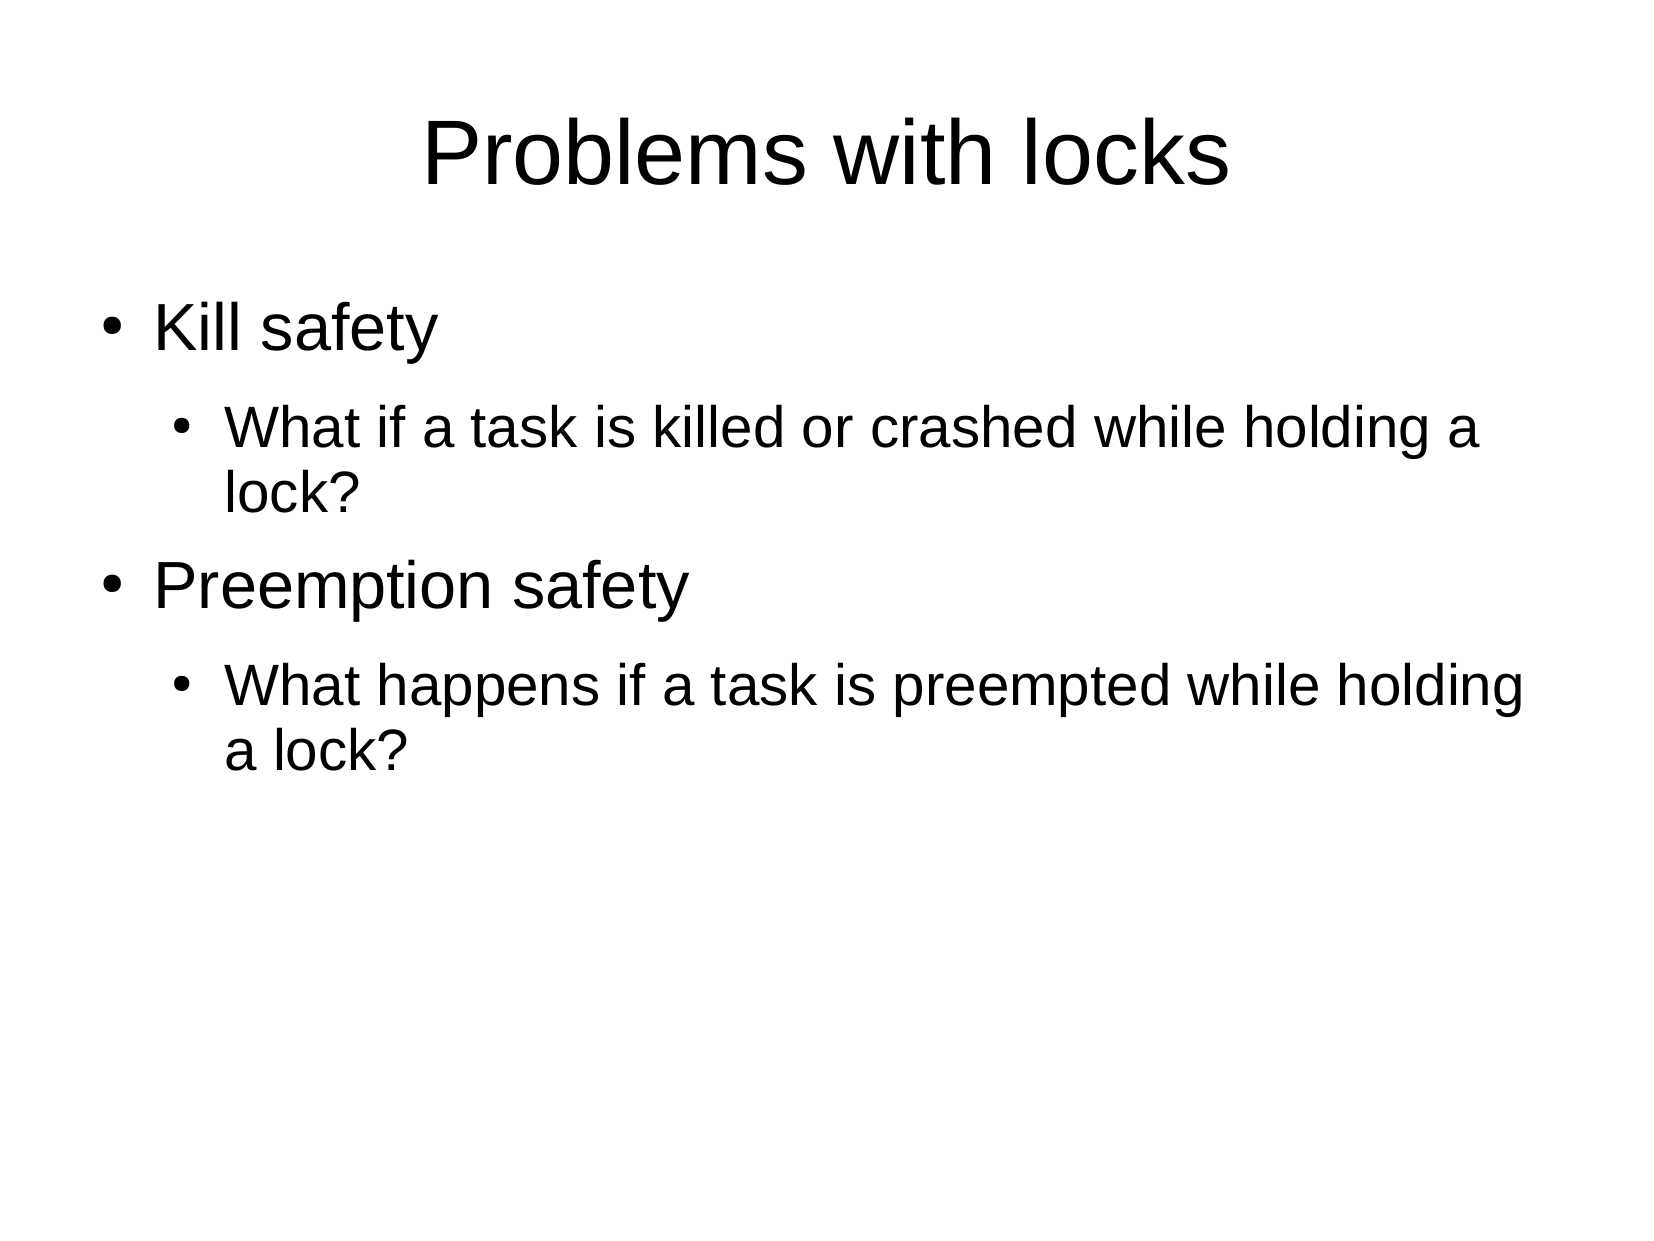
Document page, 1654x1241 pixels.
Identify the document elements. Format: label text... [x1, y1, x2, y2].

list Kill safety What if a task is killed or crashed while holding a lock? Preemption safety What happens if a task is preempted while holding a lock? [82, 290, 1571, 1010]
title Problems with locks [82, 49, 1571, 257]
